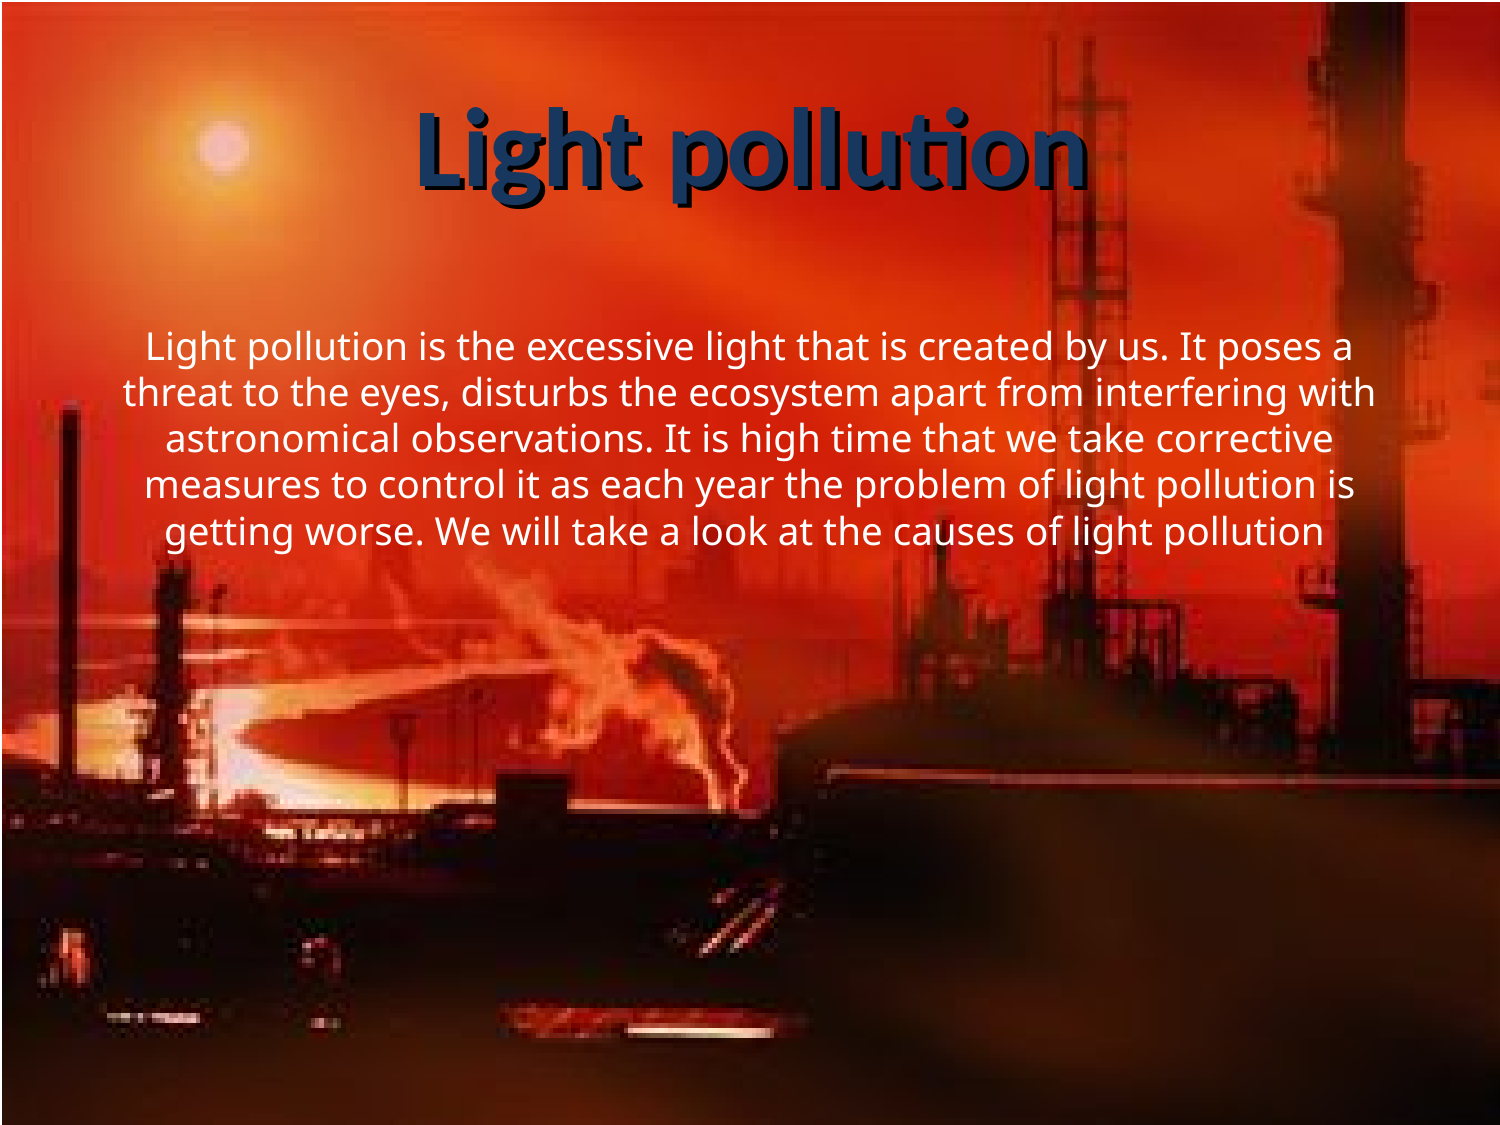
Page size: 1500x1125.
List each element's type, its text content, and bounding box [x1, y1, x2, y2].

text_box Light pollution [400, 66, 1105, 216]
picture [2, 2, 1500, 1125]
list Light pollution is the excessive light that is created by us. It poses a threat to the eyes, disturbs the ecosystem apart from interfering with astronomical observations. It is high time that we take corrective measures to control it as each year the problem of light pollution is getting worse. We will take a look at the causes of light pollution [75, 255, 1426, 565]
